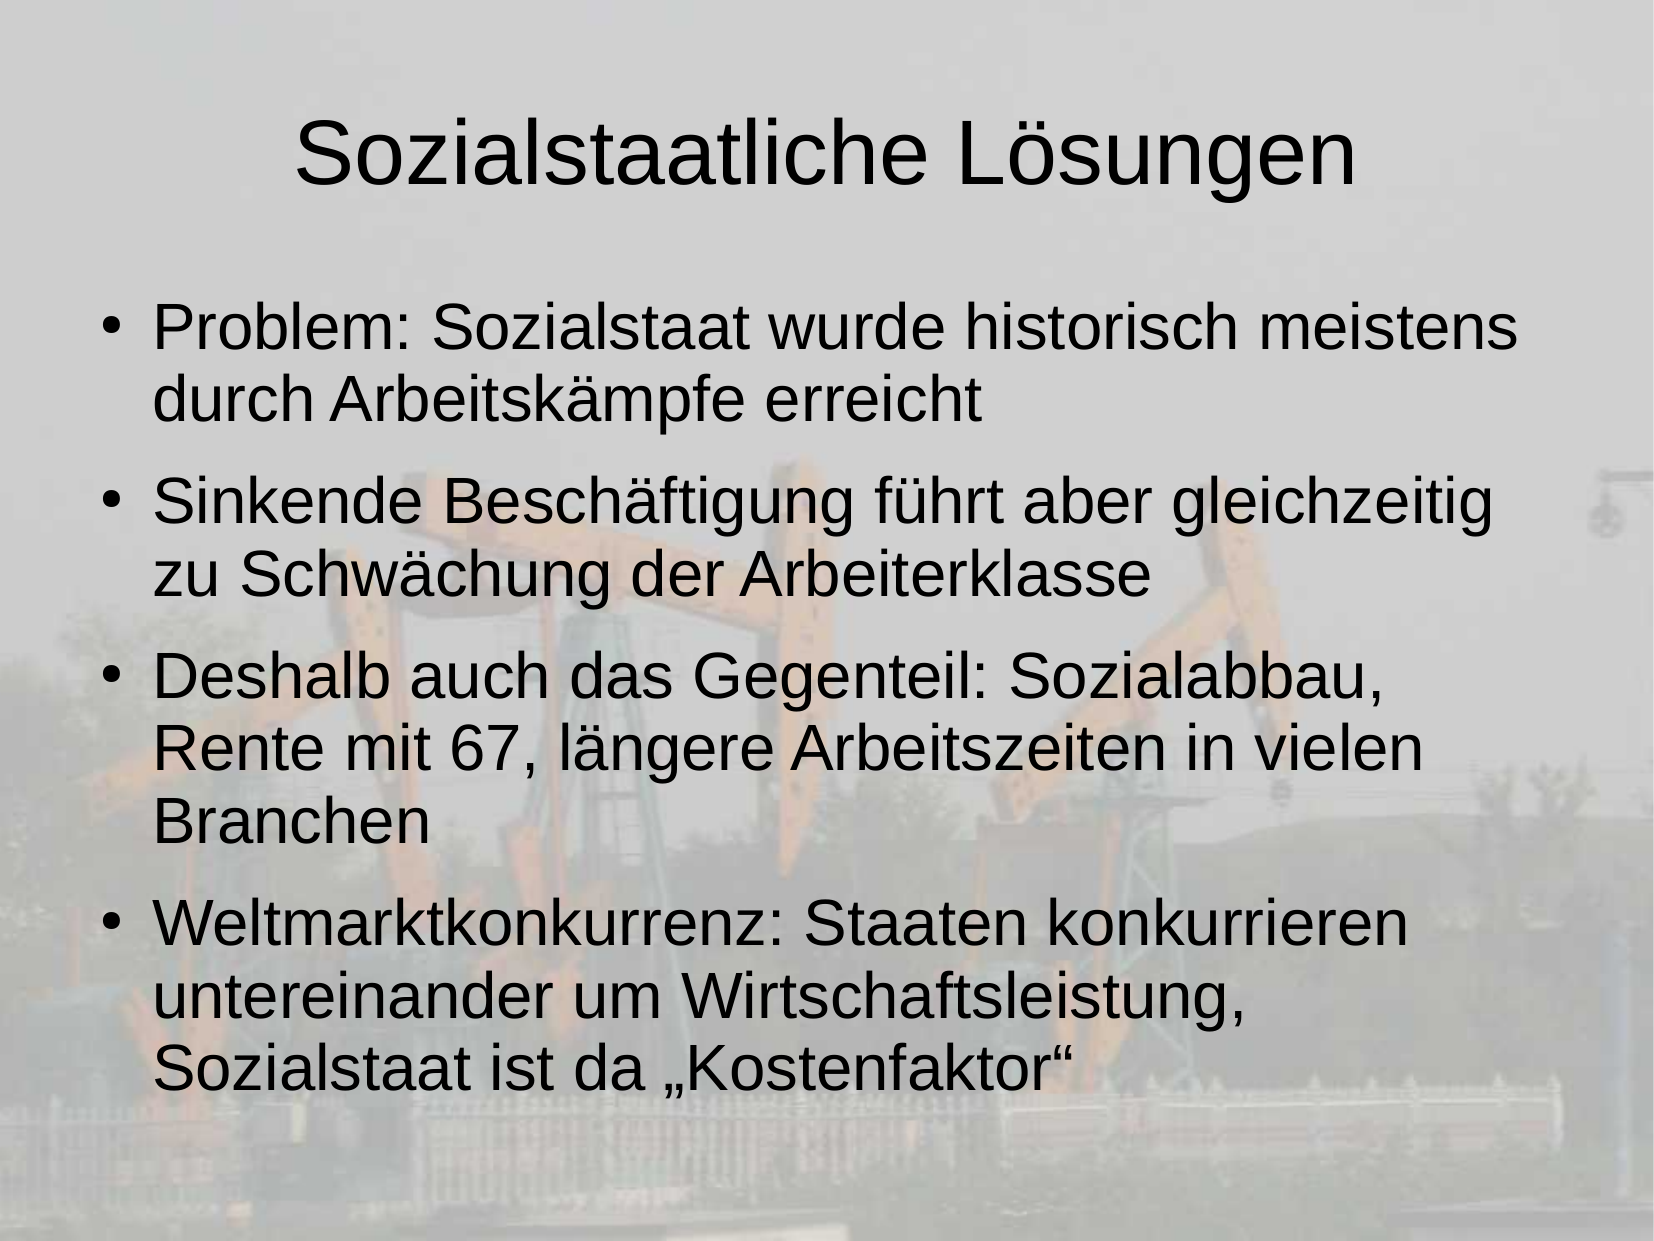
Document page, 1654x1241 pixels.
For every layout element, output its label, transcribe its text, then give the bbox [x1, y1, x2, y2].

picture [0, 0, 1654, 1241]
list Problem: Sozialstaat wurde historisch meistens durch Arbeitskämpfe erreicht Sinkende Beschäftigung führt aber gleichzeitig zu Schwächung der Arbeiterklasse Deshalb auch das Gegenteil: Sozialabbau, Rente mit 67, längere Arbeitszeiten in vielen Branchen Weltmarktkonkurrenz: Staaten konkurrieren untereinander um Wirtschaftsleistung, Sozialstaat ist da „Kostenfaktor“ [82, 290, 1571, 1109]
title Sozialstaatliche Lösungen [82, 49, 1571, 257]
